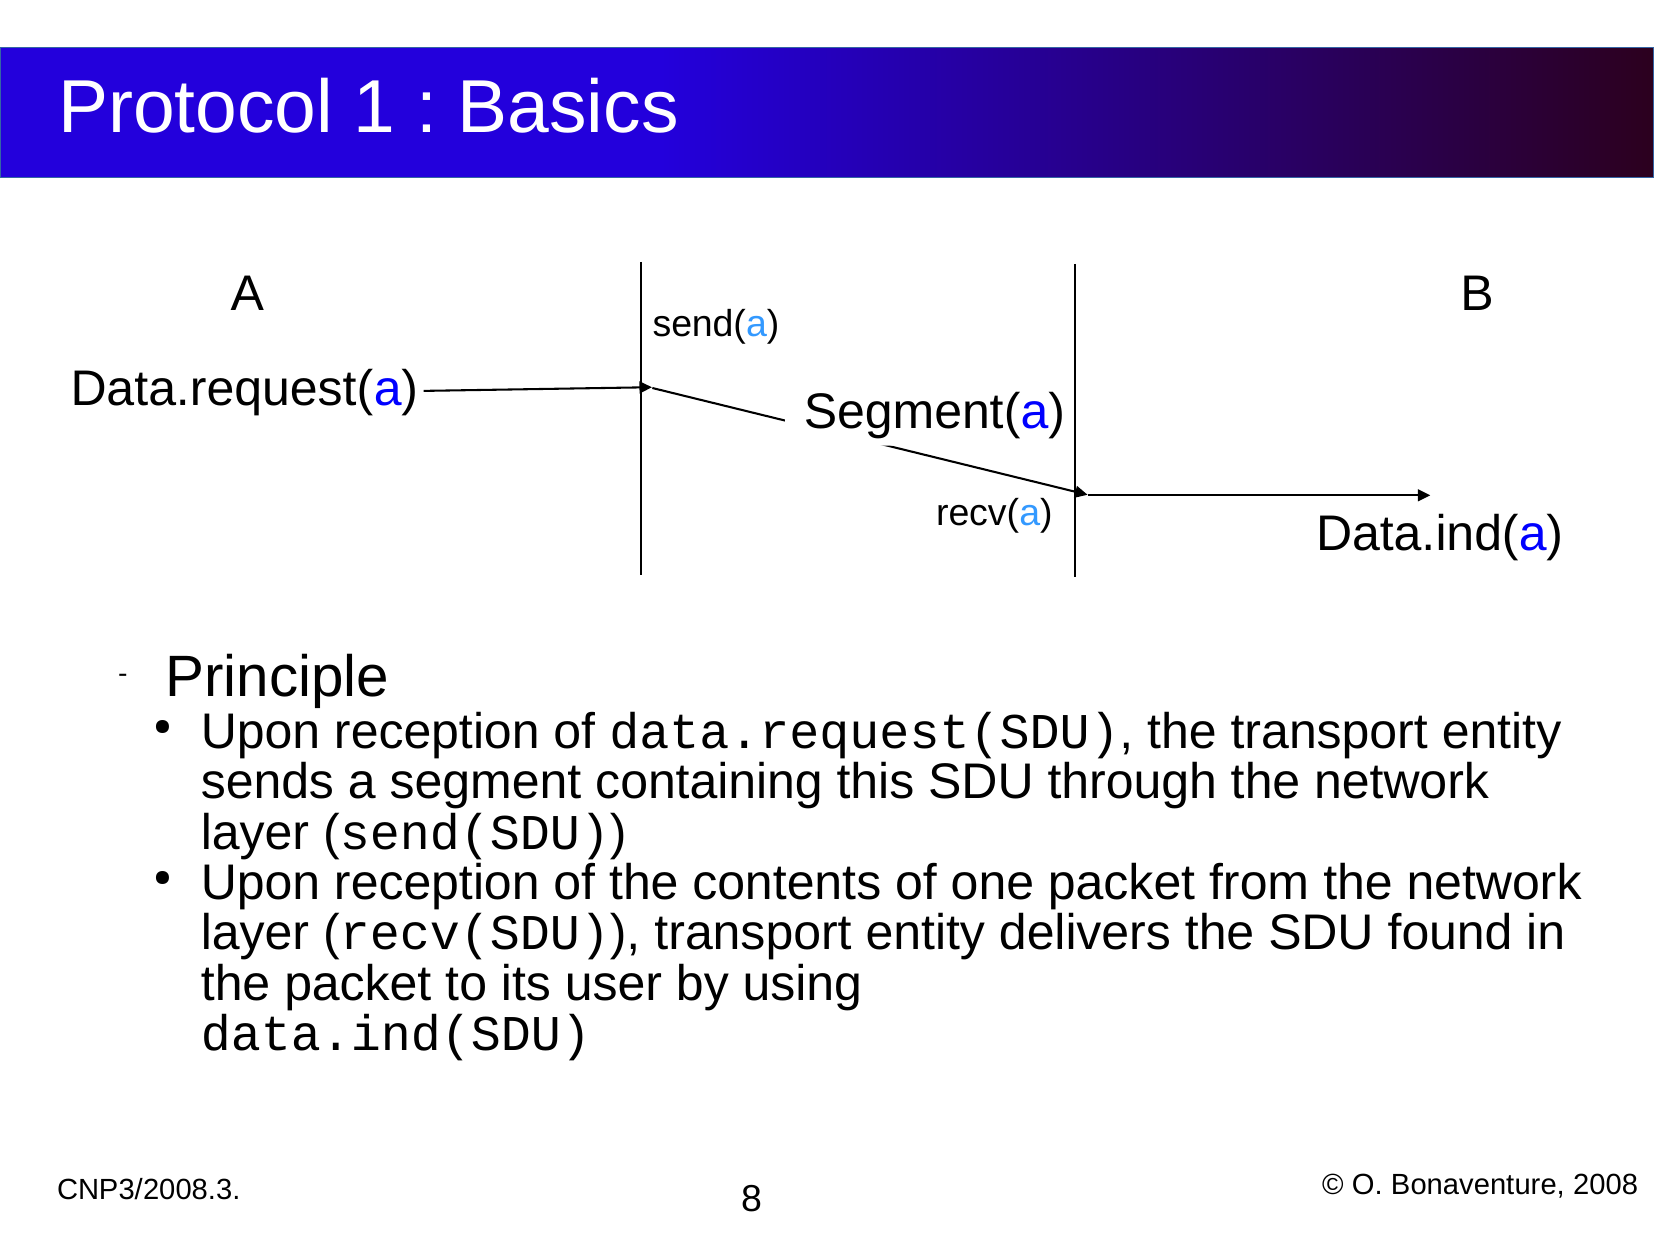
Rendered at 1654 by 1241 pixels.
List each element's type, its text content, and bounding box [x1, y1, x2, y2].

text_box [785, 439, 1051, 446]
text_box send(a) [637, 295, 815, 389]
text_box Data.request(a) [35, 365, 419, 416]
text_box Data.ind(a) [1280, 510, 1564, 562]
list Principle Upon reception of data.request(SDU), the transport entity sends a segment containing this SDU through the network layer (send(SDU)) Upon reception of the contents of one packet from the network layer (recv(SDU)), transport entity delivers the SDU found in the packet to its user by using data.ind(SDU) [82, 649, 1600, 1241]
text_box A B [195, 270, 1499, 321]
title Protocol 1 : Basics [10, 0, 1000, 219]
text_box recv(a) [921, 484, 1099, 578]
text_box CNP3/2008.3. [21, 1176, 82, 1212]
text_box © O. Bonaventure, 2008 [1600, 1170, 1639, 1201]
text_box Segment(a) [768, 387, 1066, 439]
